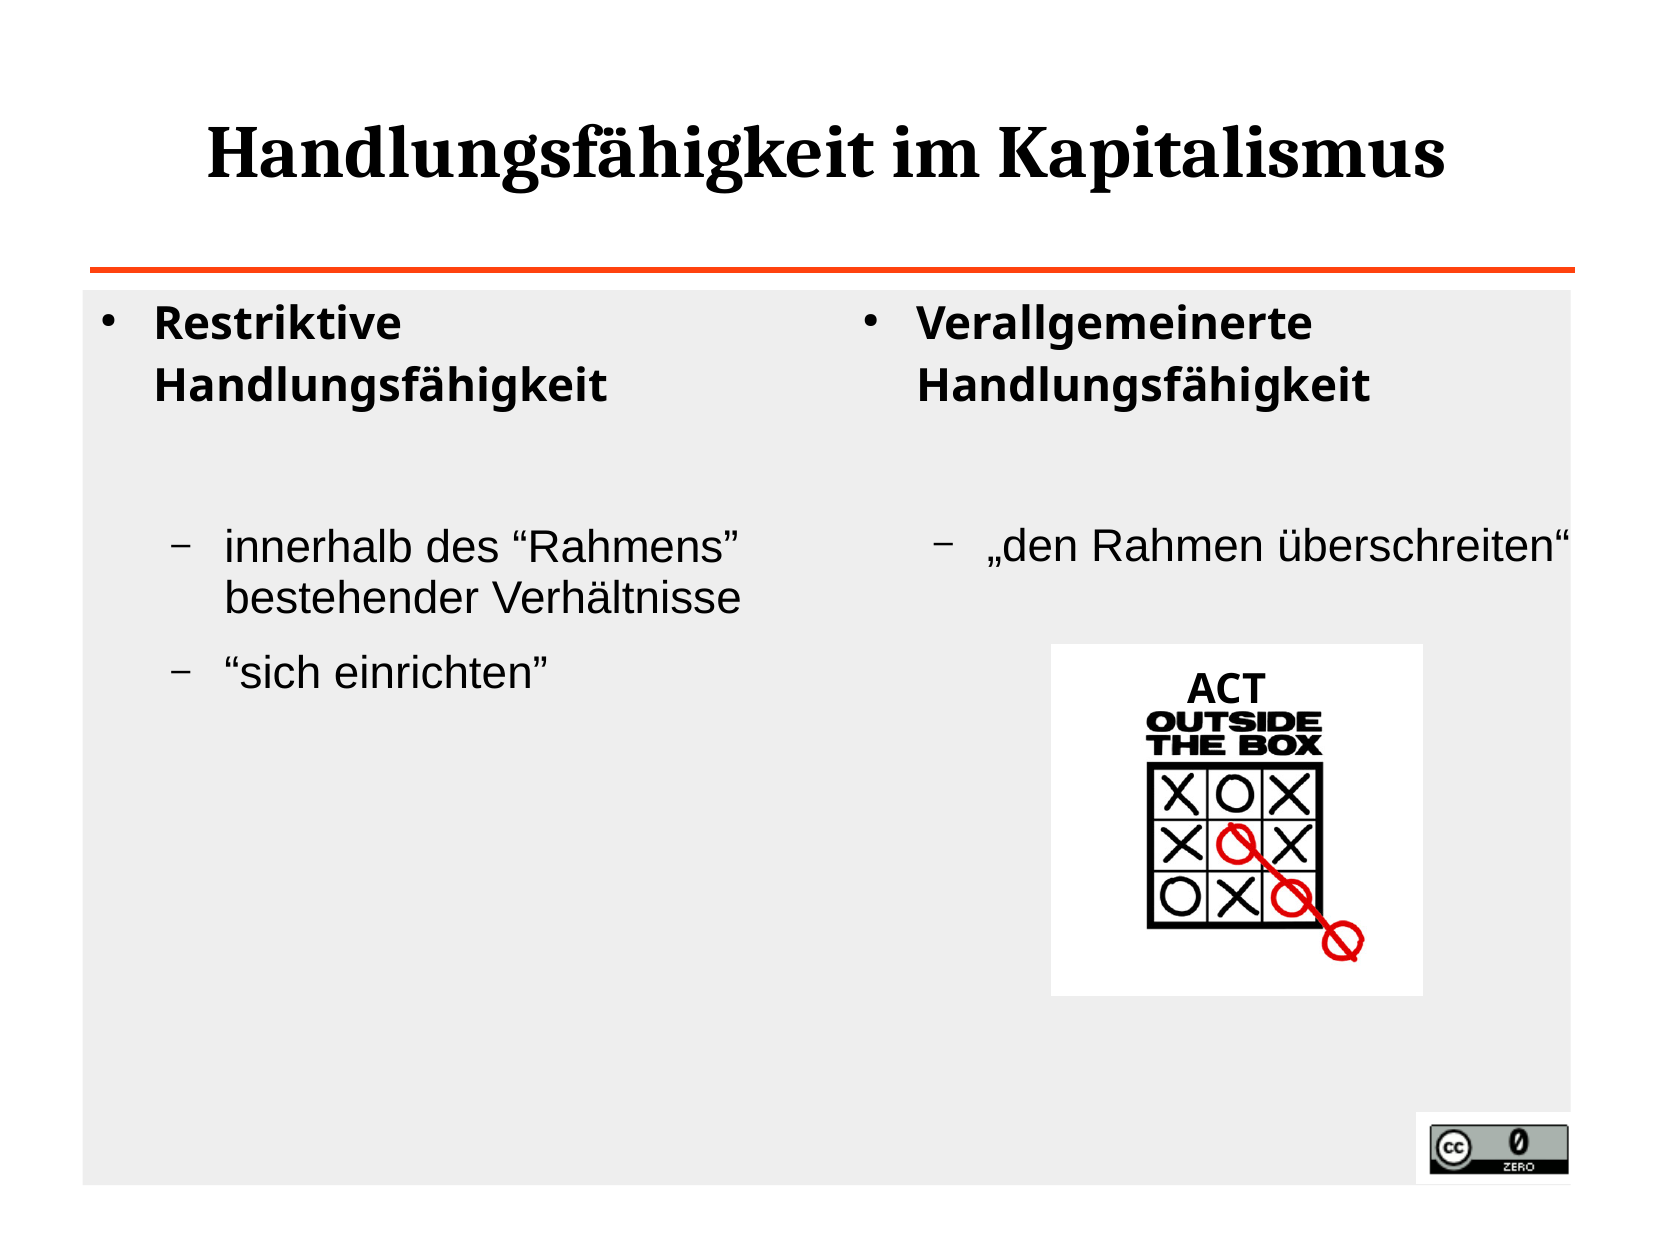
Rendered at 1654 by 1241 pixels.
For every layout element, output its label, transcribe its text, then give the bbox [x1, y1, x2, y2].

text_box ACT [1127, 664, 1327, 711]
list Verallgemeinerte Handlungsfähigkeit „den Rahmen überschreiten“ [845, 290, 1572, 1010]
title Handlungsfähigkeit im Kapitalismus [82, 49, 1571, 257]
picture [1051, 644, 1423, 996]
picture [1416, 1112, 1580, 1184]
list Restriktive Handlungsfähigkeit innerhalb des “Rahmens” bestehender Verhältnisse “sich einrichten” [82, 290, 809, 1010]
